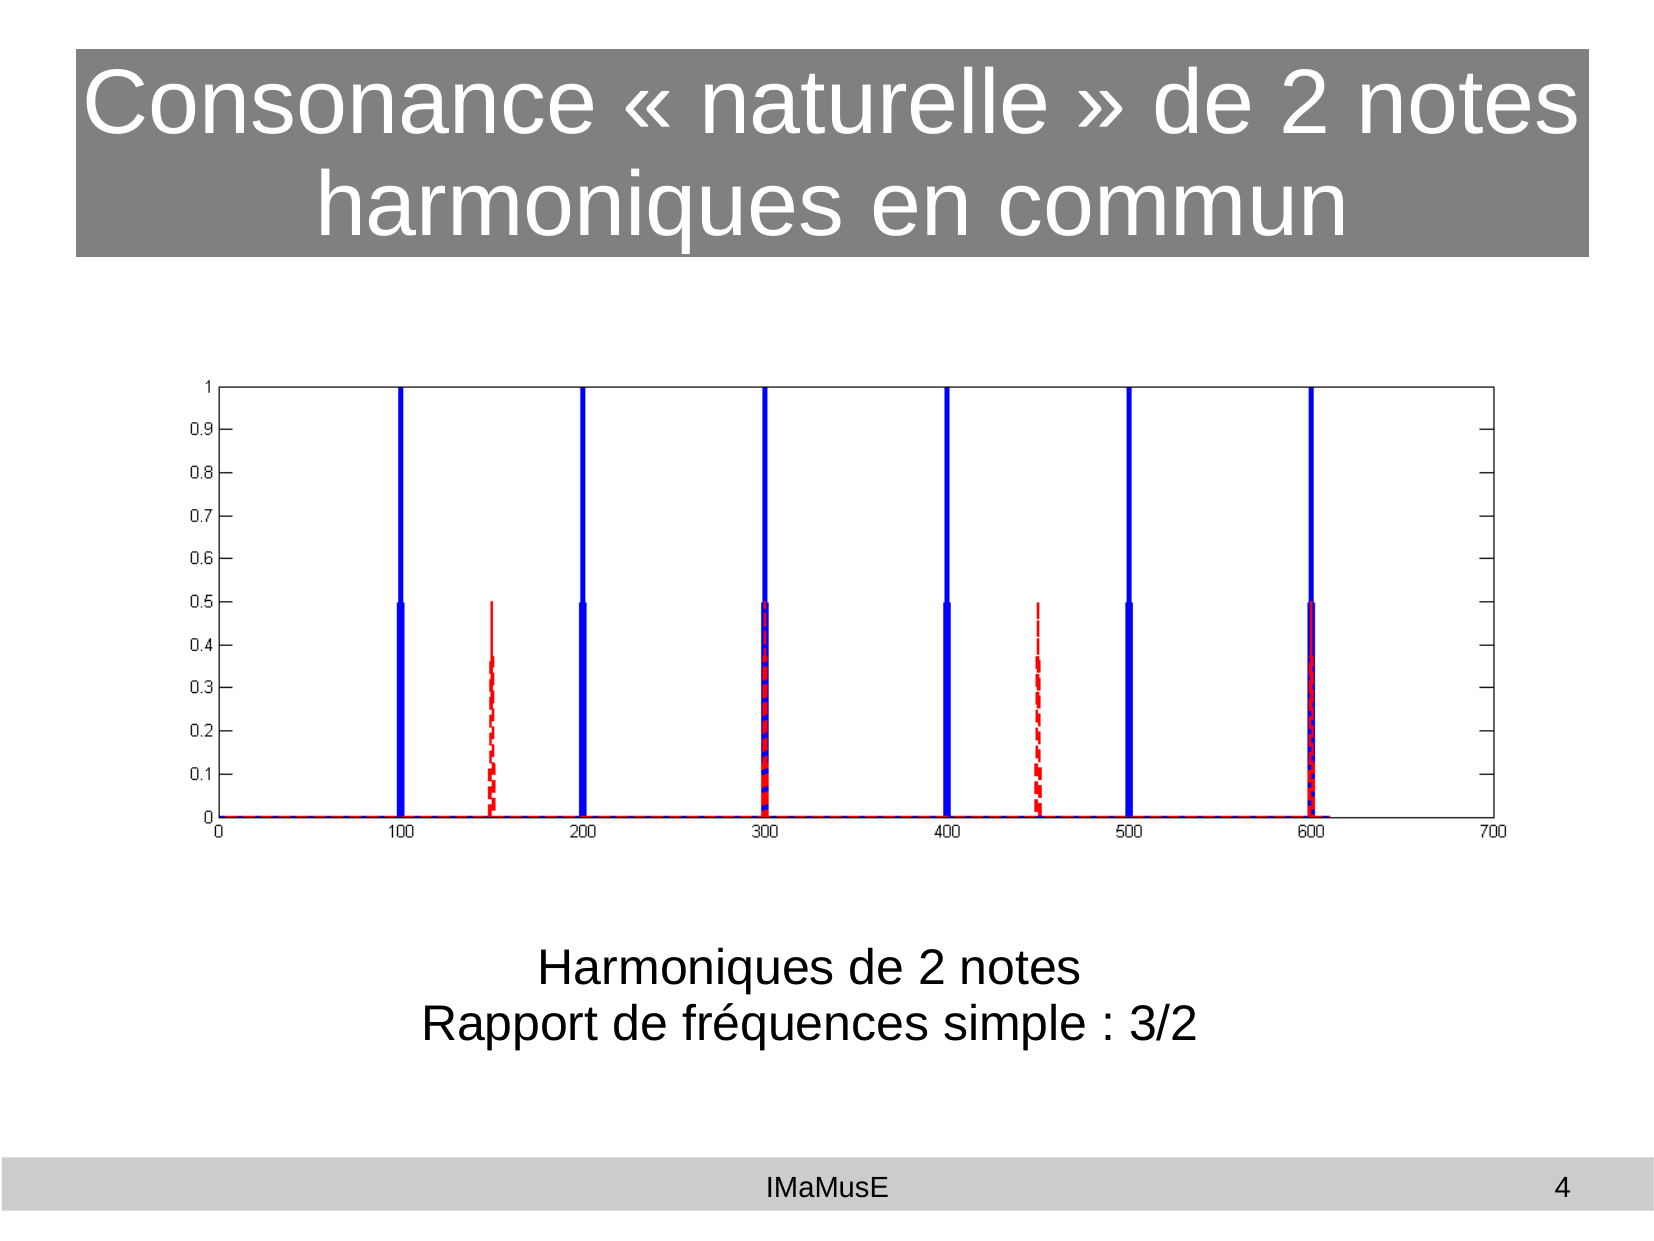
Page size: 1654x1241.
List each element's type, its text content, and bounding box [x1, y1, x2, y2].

subtitle Harmoniques de 2 notes Rapport de fréquences simple : 3/2 [82, 933, 1538, 1057]
picture [5, 347, 1649, 876]
title Consonance « naturelle » de 2 notes harmoniques en commun [76, 49, 1589, 257]
